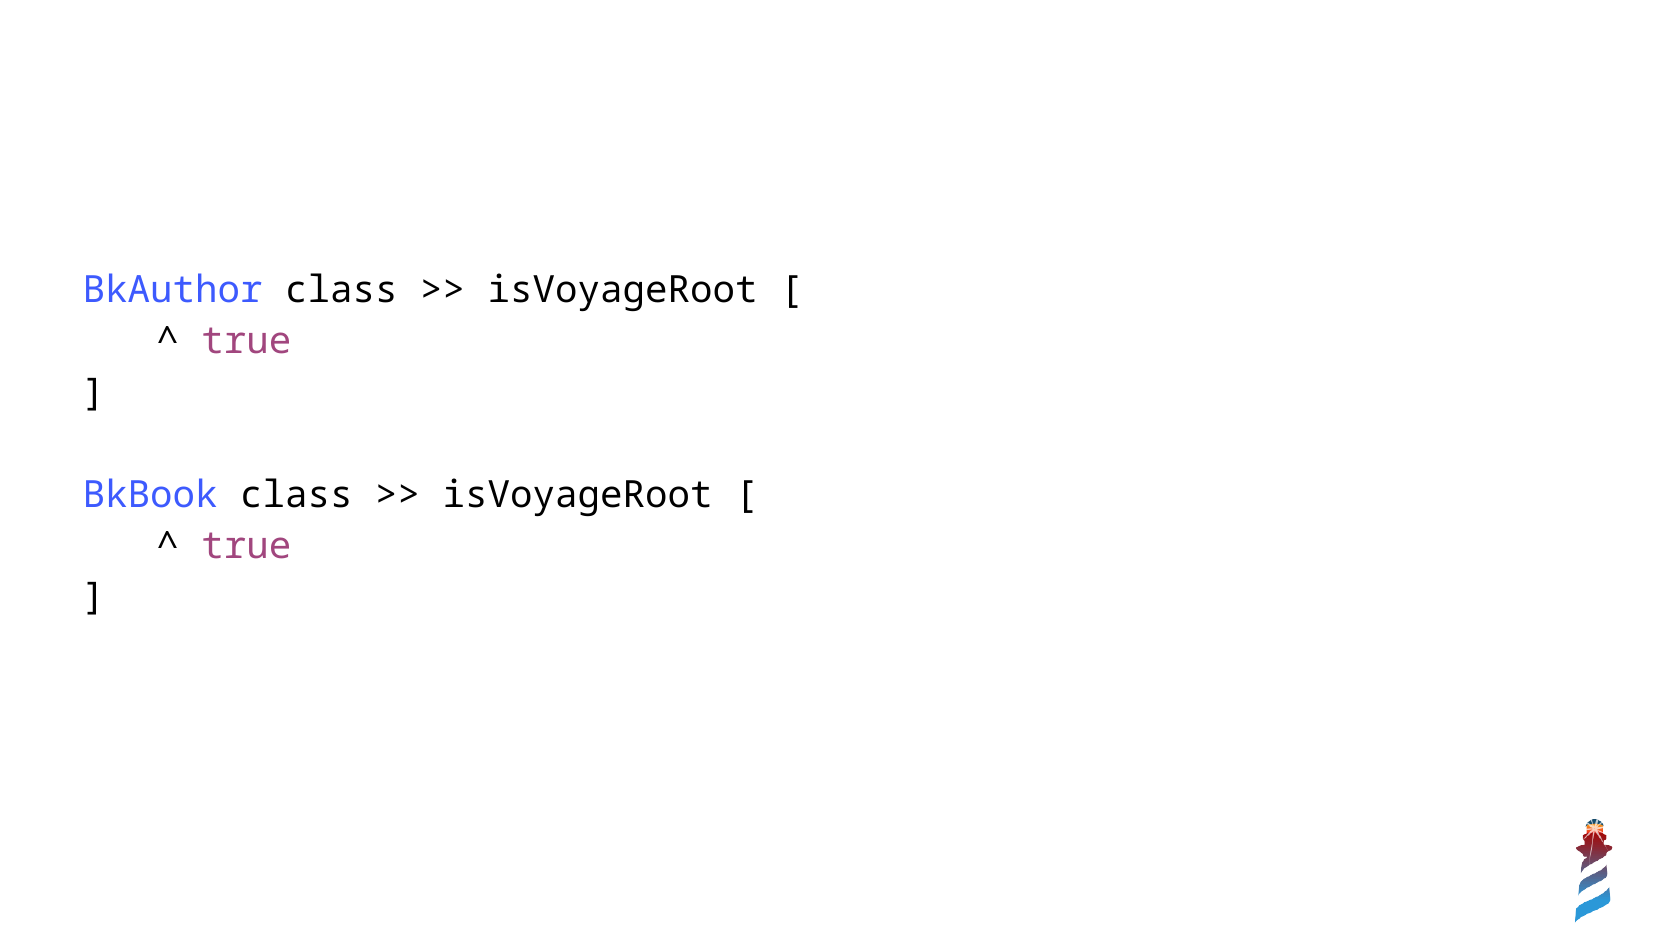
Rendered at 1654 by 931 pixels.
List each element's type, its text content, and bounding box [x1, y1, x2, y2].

text_box BkAuthor class >> isVoyageRoot [ ^ true ] BkBook class >> isVoyageRoot [ ^ true ] [82, 177, 1571, 757]
picture [1535, 810, 1650, 925]
